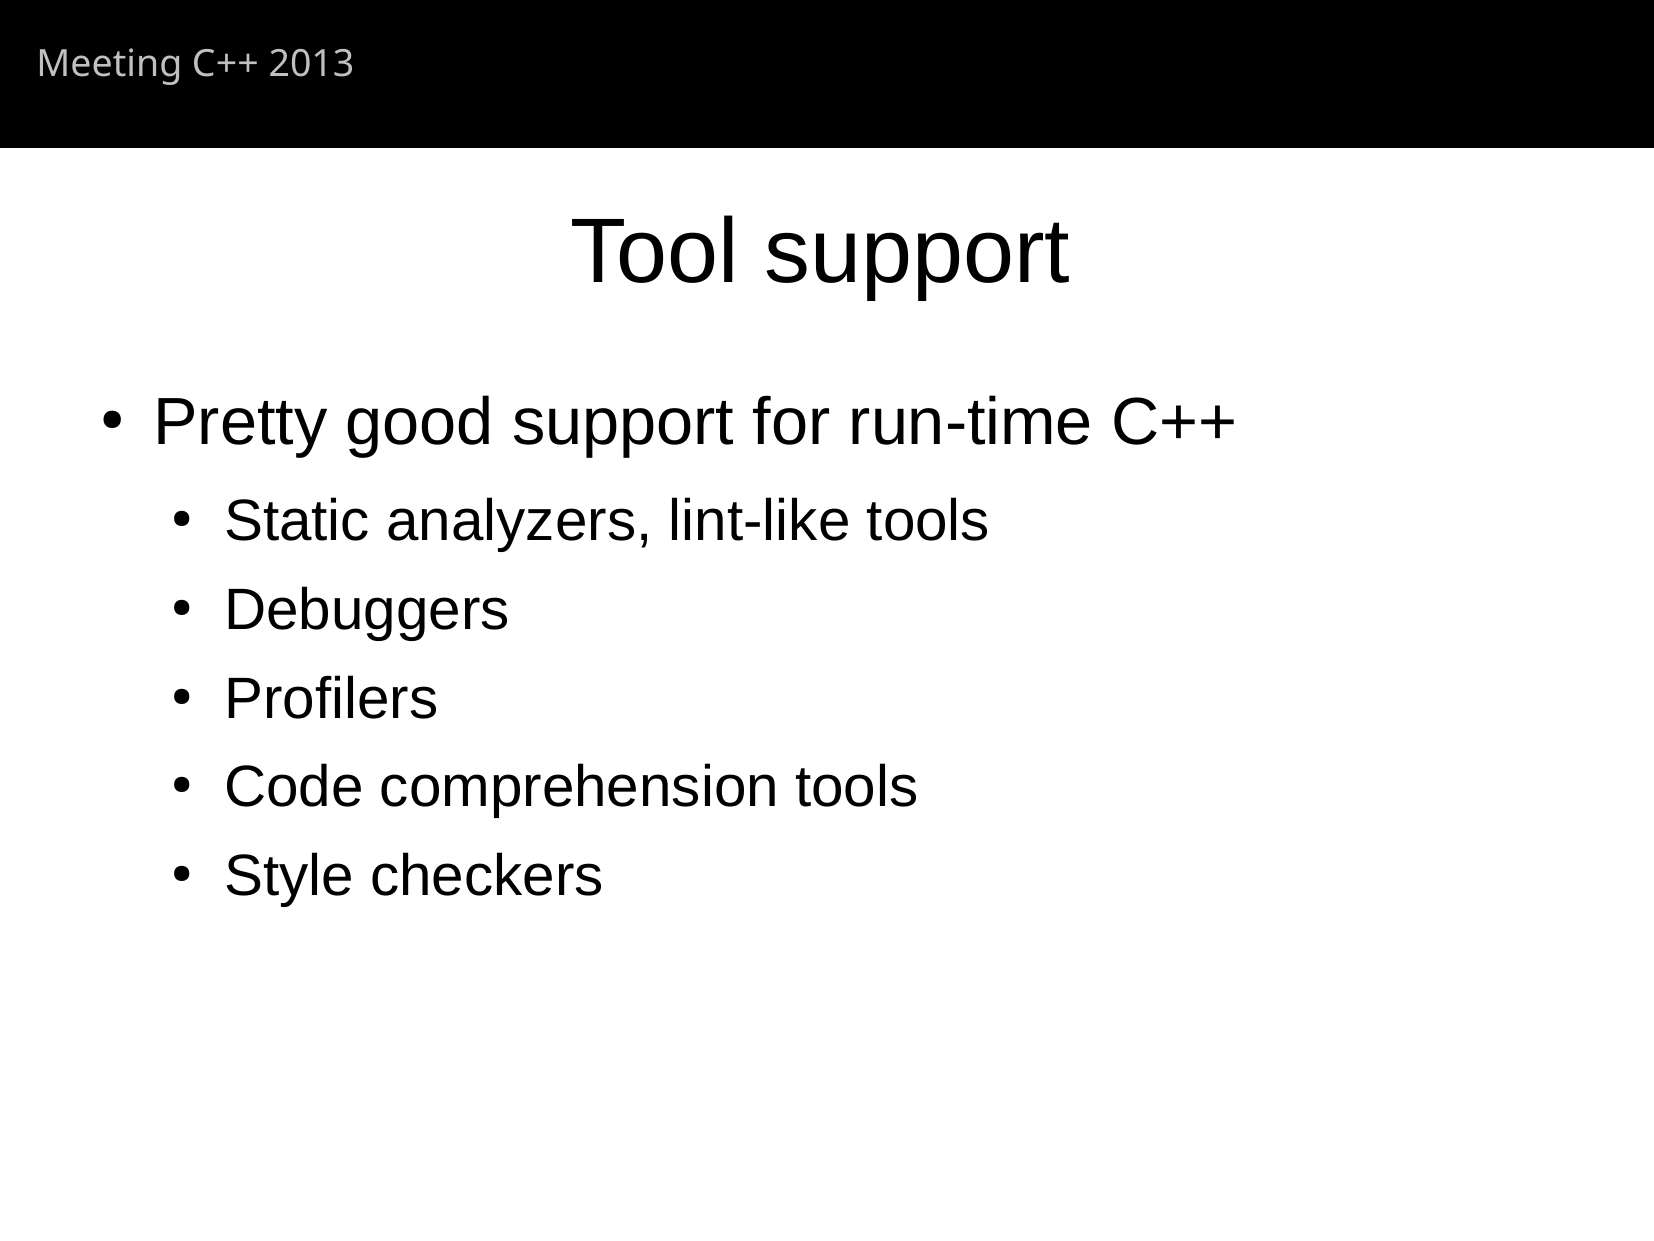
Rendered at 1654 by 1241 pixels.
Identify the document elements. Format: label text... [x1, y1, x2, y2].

title Tool support [76, 147, 1565, 355]
list Pretty good support for run-time C++ Static analyzers, lint-like tools Debuggers Profilers Code comprehension tools Style checkers [82, 383, 1571, 1104]
